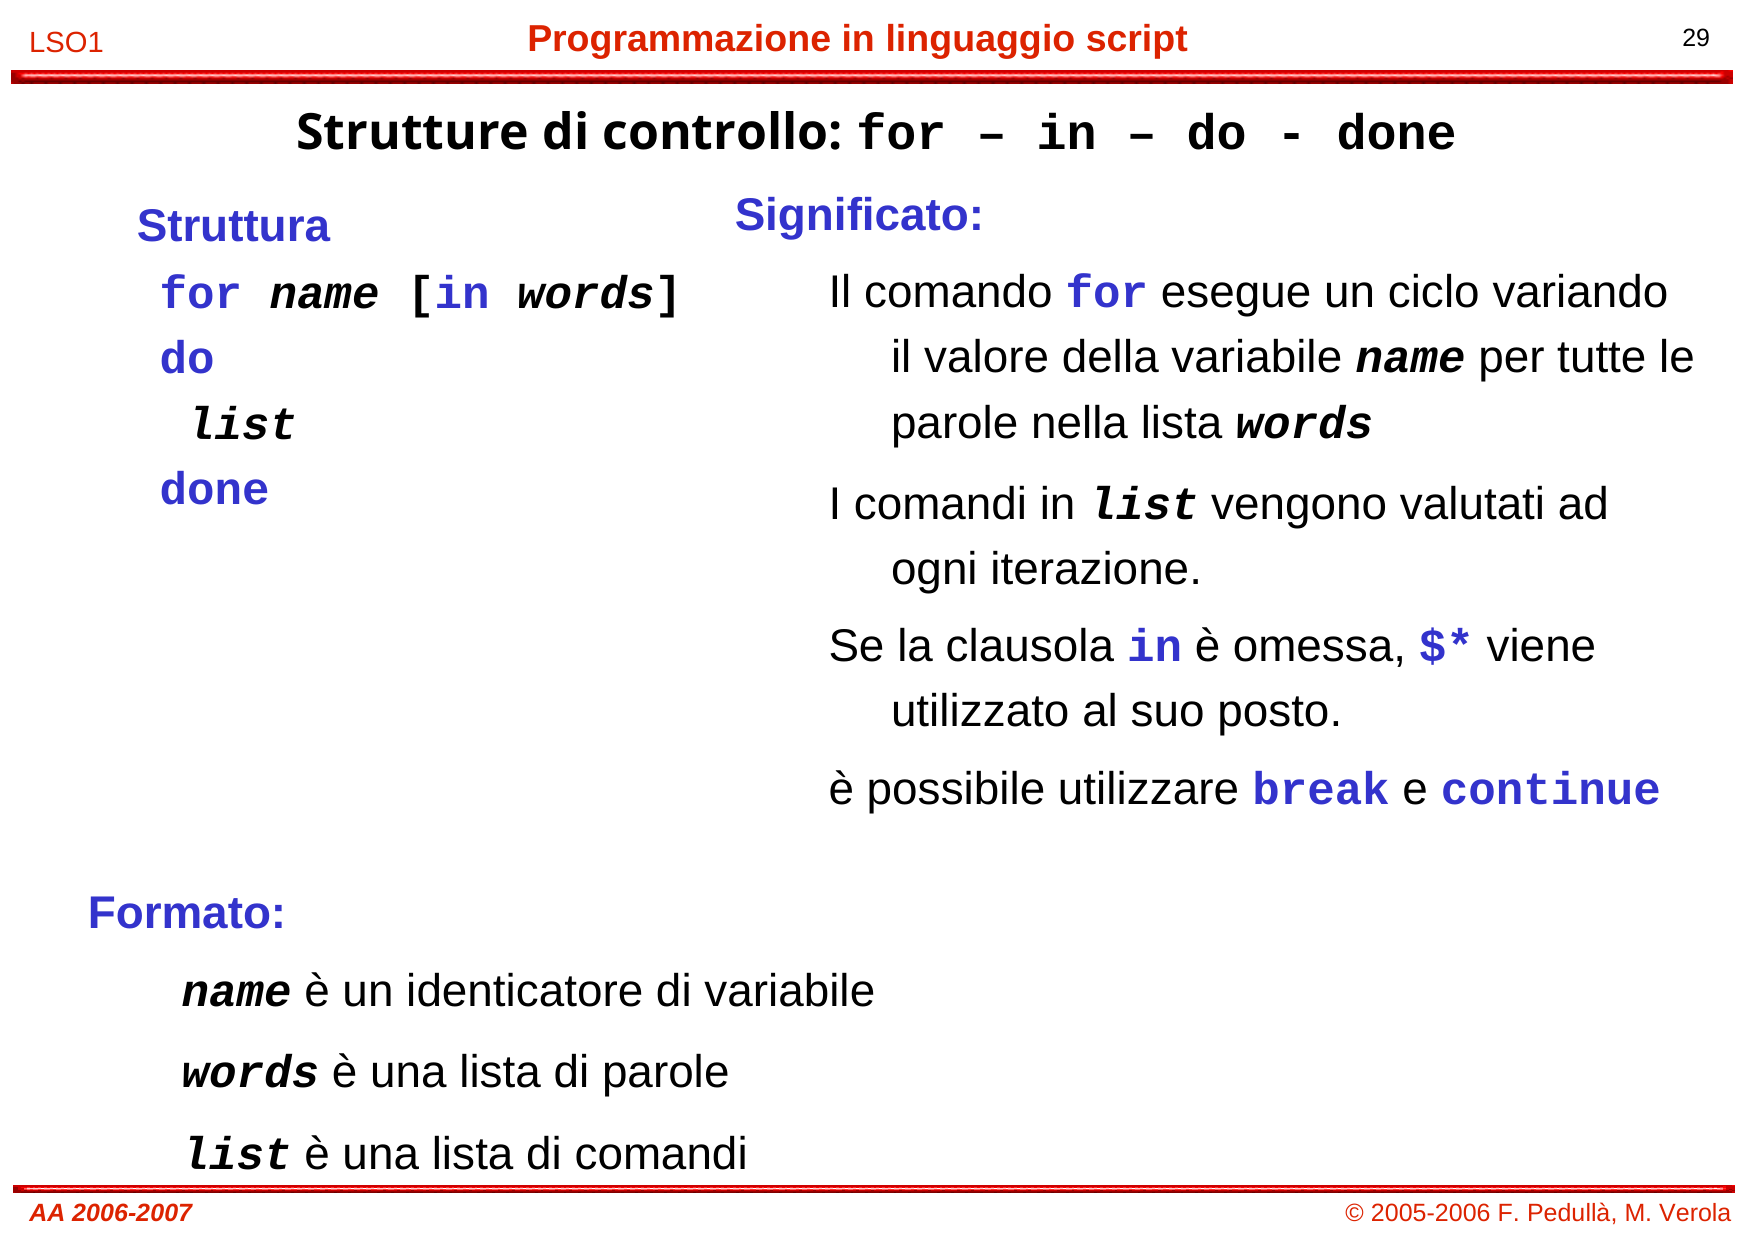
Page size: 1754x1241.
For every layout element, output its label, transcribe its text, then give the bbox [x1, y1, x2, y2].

list Significato: Il comando for esegue un ciclo variando il valore della variabile name per tutte le parole nella lista words I comandi in list vengono valutati ad ogni iterazione. Se la clausola in è omessa, $* viene utilizzato al suo posto. è possibile utilizzare break e continue [720, 177, 1712, 887]
picture [13, 1185, 73, 1193]
title Strutture di controllo: for – in – do - done [257, 84, 1496, 180]
picture [1711, 1185, 1735, 1193]
picture [11, 70, 1733, 84]
list Formato: name è un identicatore di variabile words è una lista di parole list è una lista di comandi [73, 876, 1711, 1203]
text_box Struttura for name [in words] do list done [109, 191, 720, 625]
